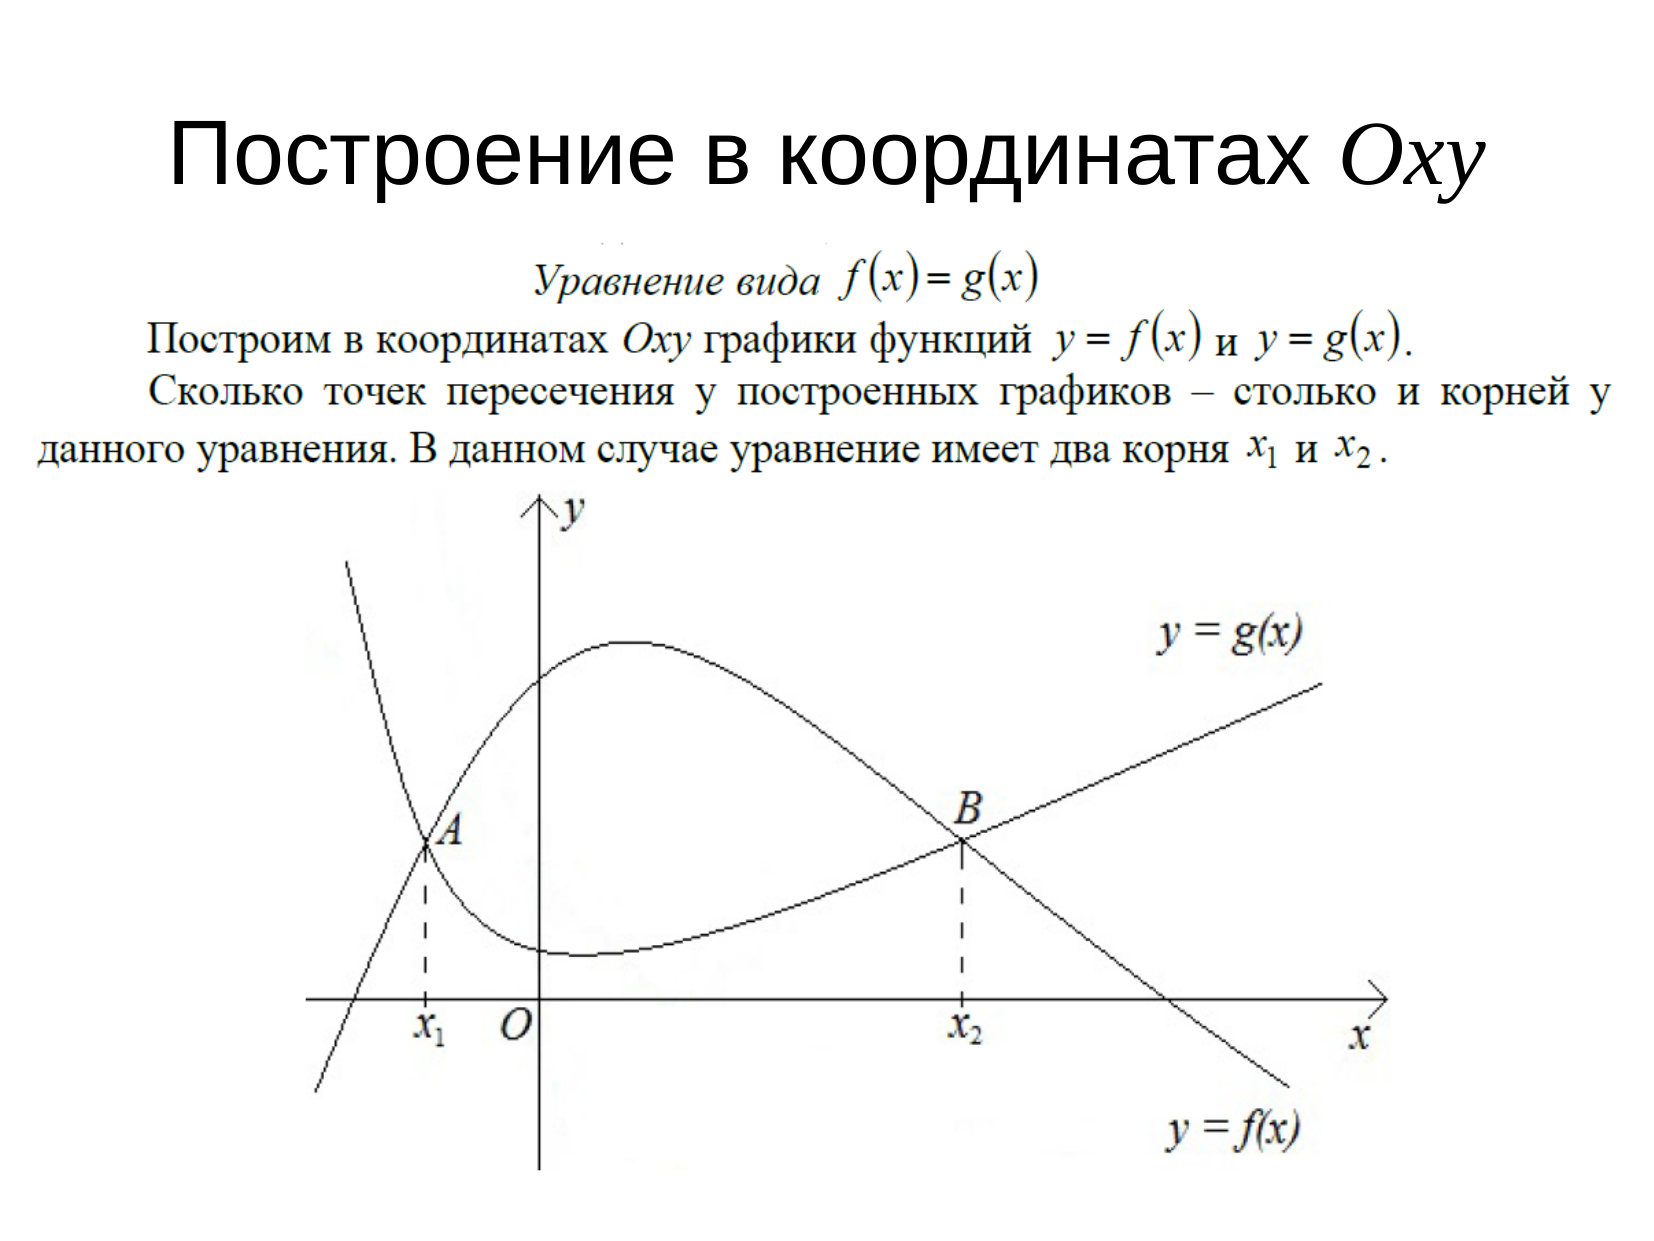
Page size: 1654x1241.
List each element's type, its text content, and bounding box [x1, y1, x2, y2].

picture [29, 236, 1625, 1182]
title Построение в координатах Oxy [82, 49, 1571, 236]
